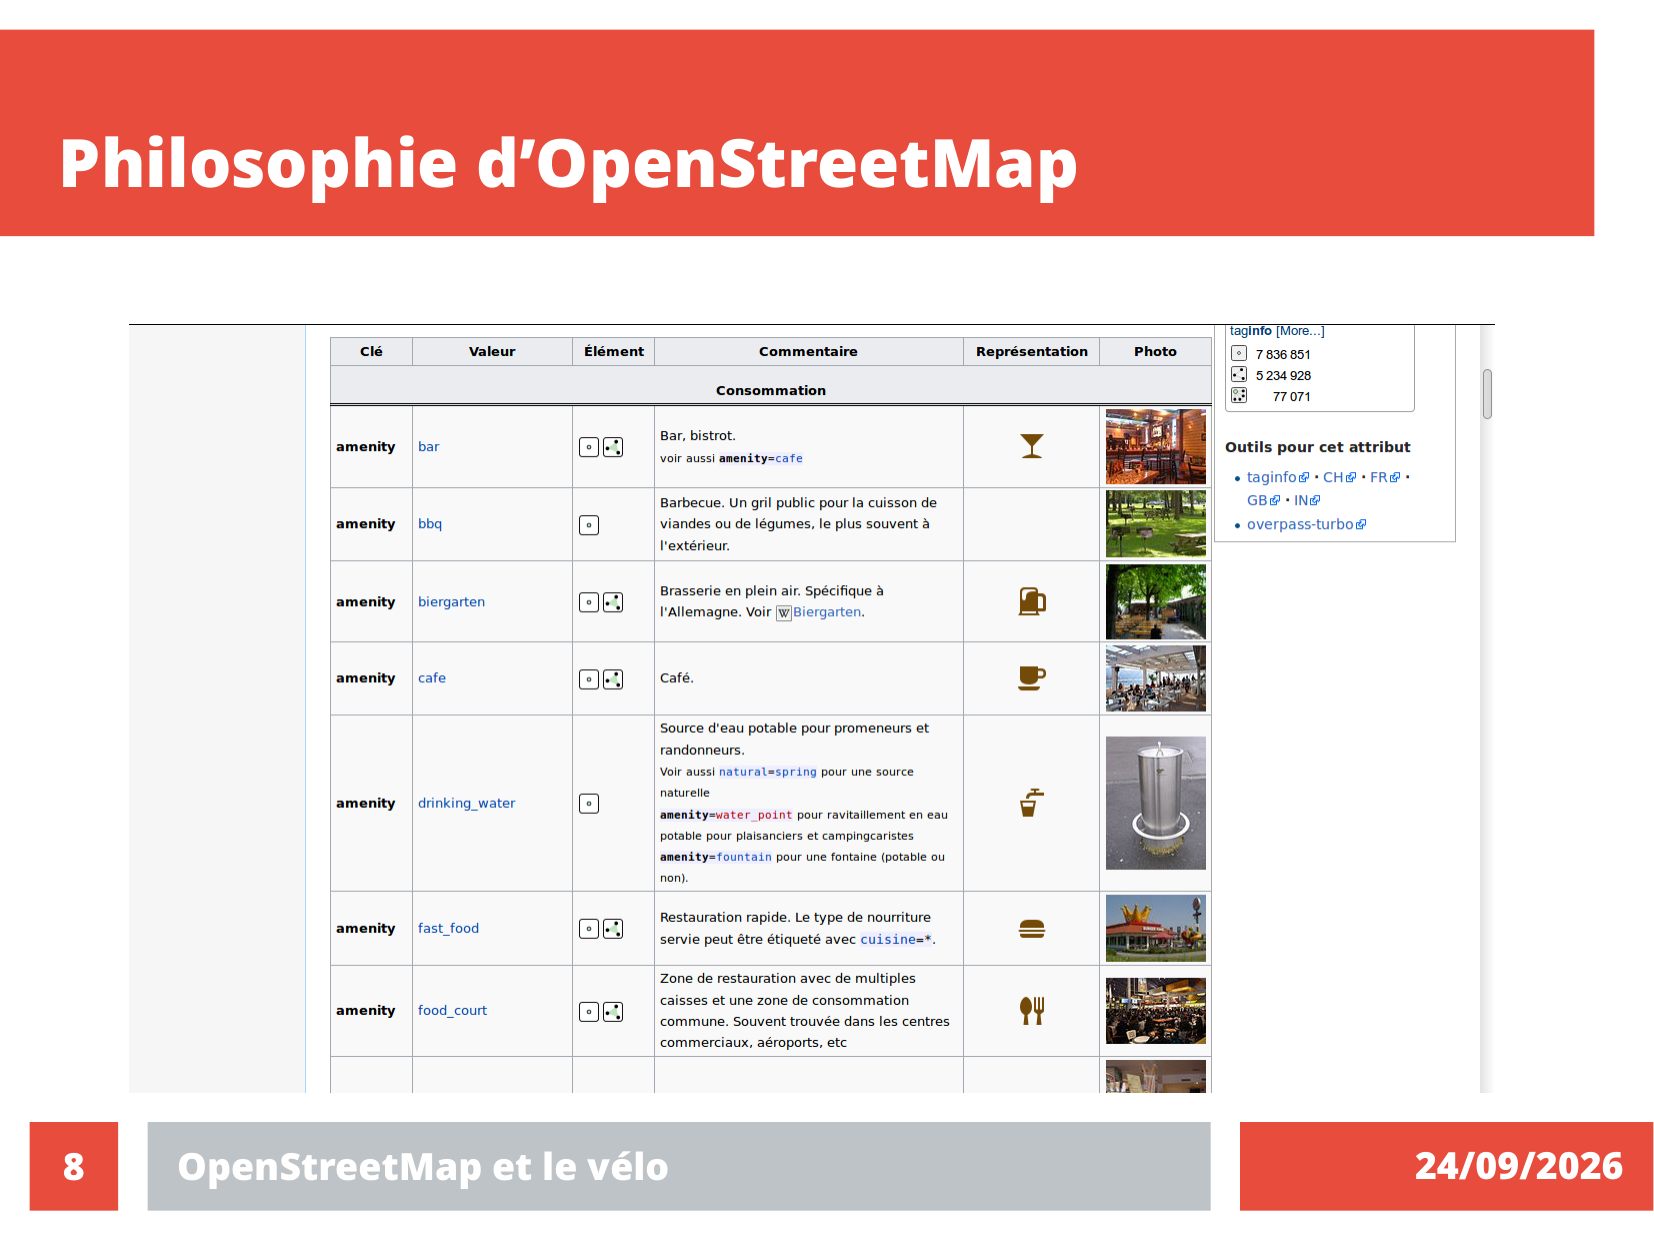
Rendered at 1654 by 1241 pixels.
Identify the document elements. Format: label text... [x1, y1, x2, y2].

picture [129, 324, 1495, 1093]
title Philosophie d’OpenStreetMap [59, 59, 1595, 207]
